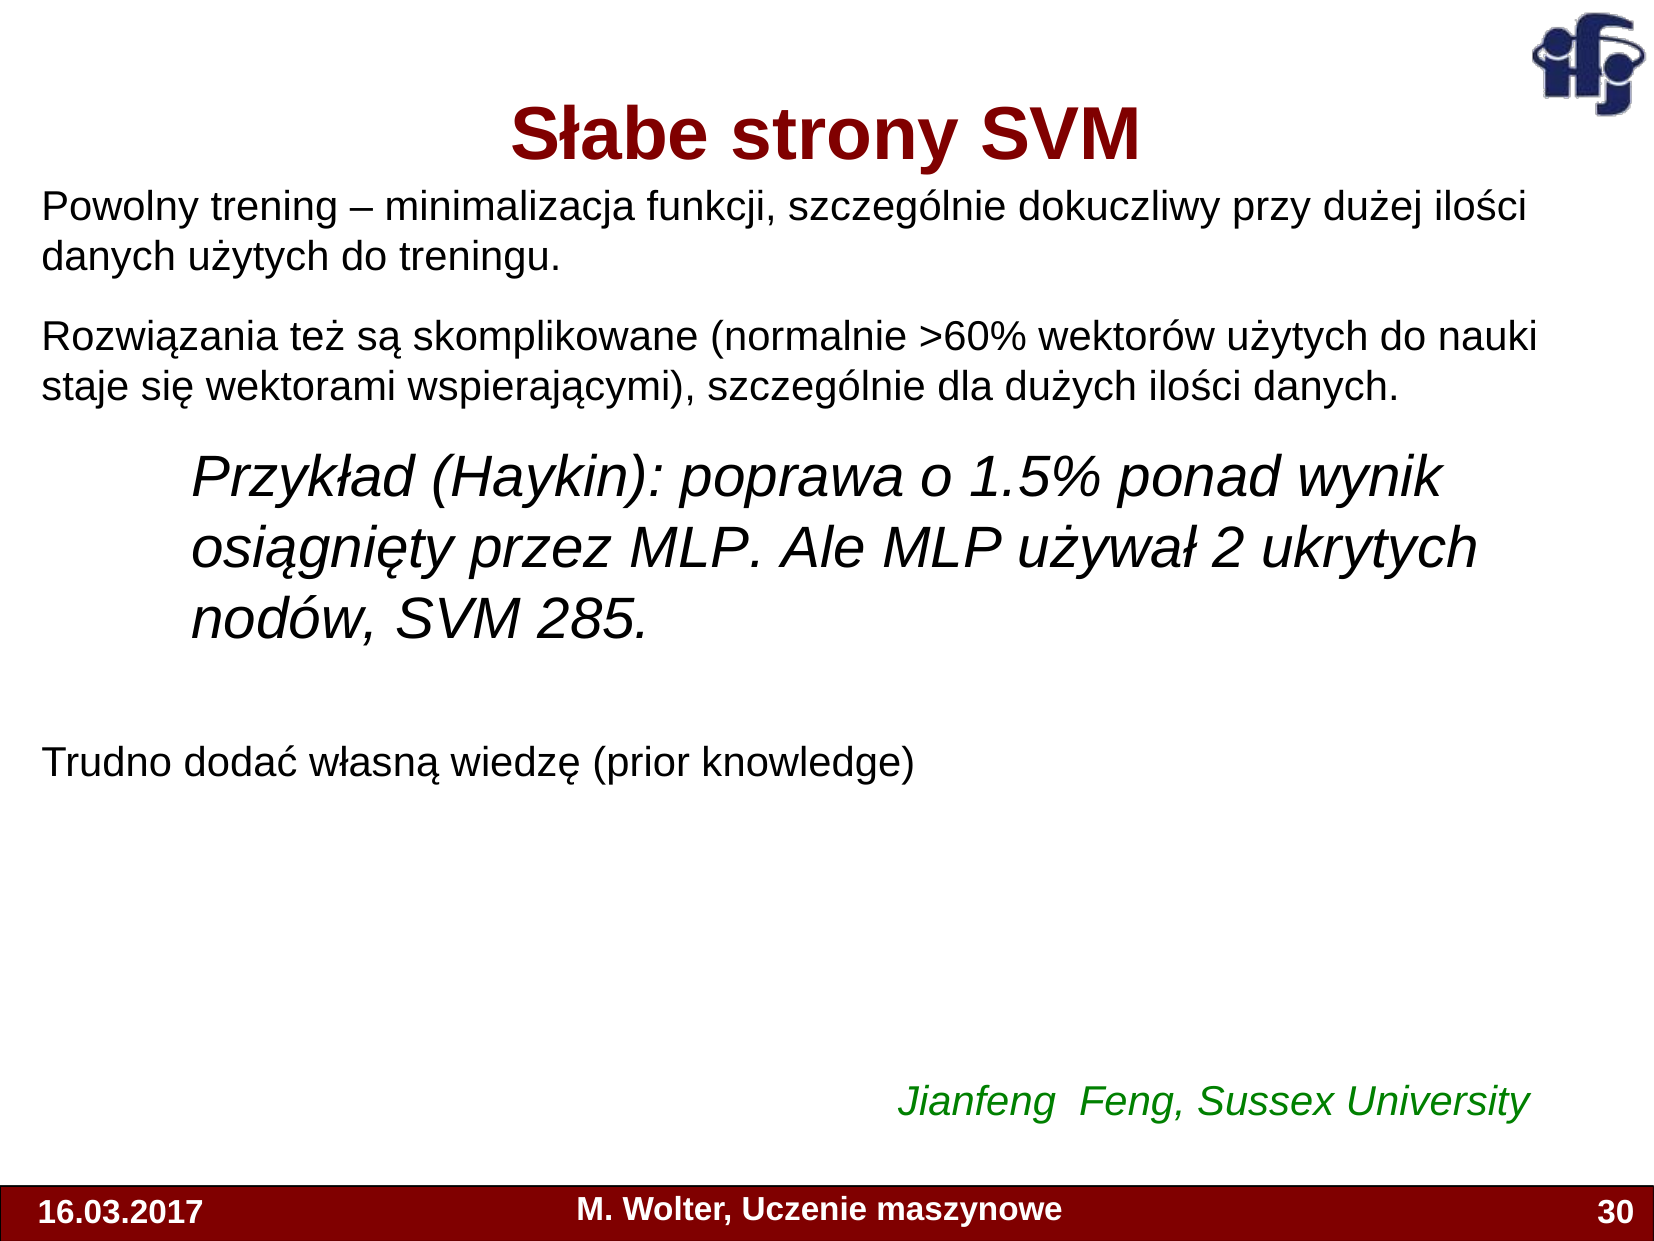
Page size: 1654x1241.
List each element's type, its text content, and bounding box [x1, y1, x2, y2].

title Słabe strony SVM [82, 25, 1571, 179]
picture [1525, 0, 1654, 129]
list Powolny trening – minimalizacja funkcji, szczególnie dokuczliwy przy dużej ilości danych użytych do treningu. Rozwiązania też są skomplikowane (normalnie >60% wektorów użytych do nauki staje się wektorami wspierającymi), szczególnie dla dużych ilości danych. Przykład (Haykin): poprawa o 1.5% ponad wynik osiągnięty przez MLP. Ale MLP używał 2 ukrytych nodów, SVM 285. Trudno dodać własną wiedzę (prior knowledge) [41, 179, 1592, 1158]
text_box Jianfeng Feng, Sussex University [883, 1070, 1613, 1138]
